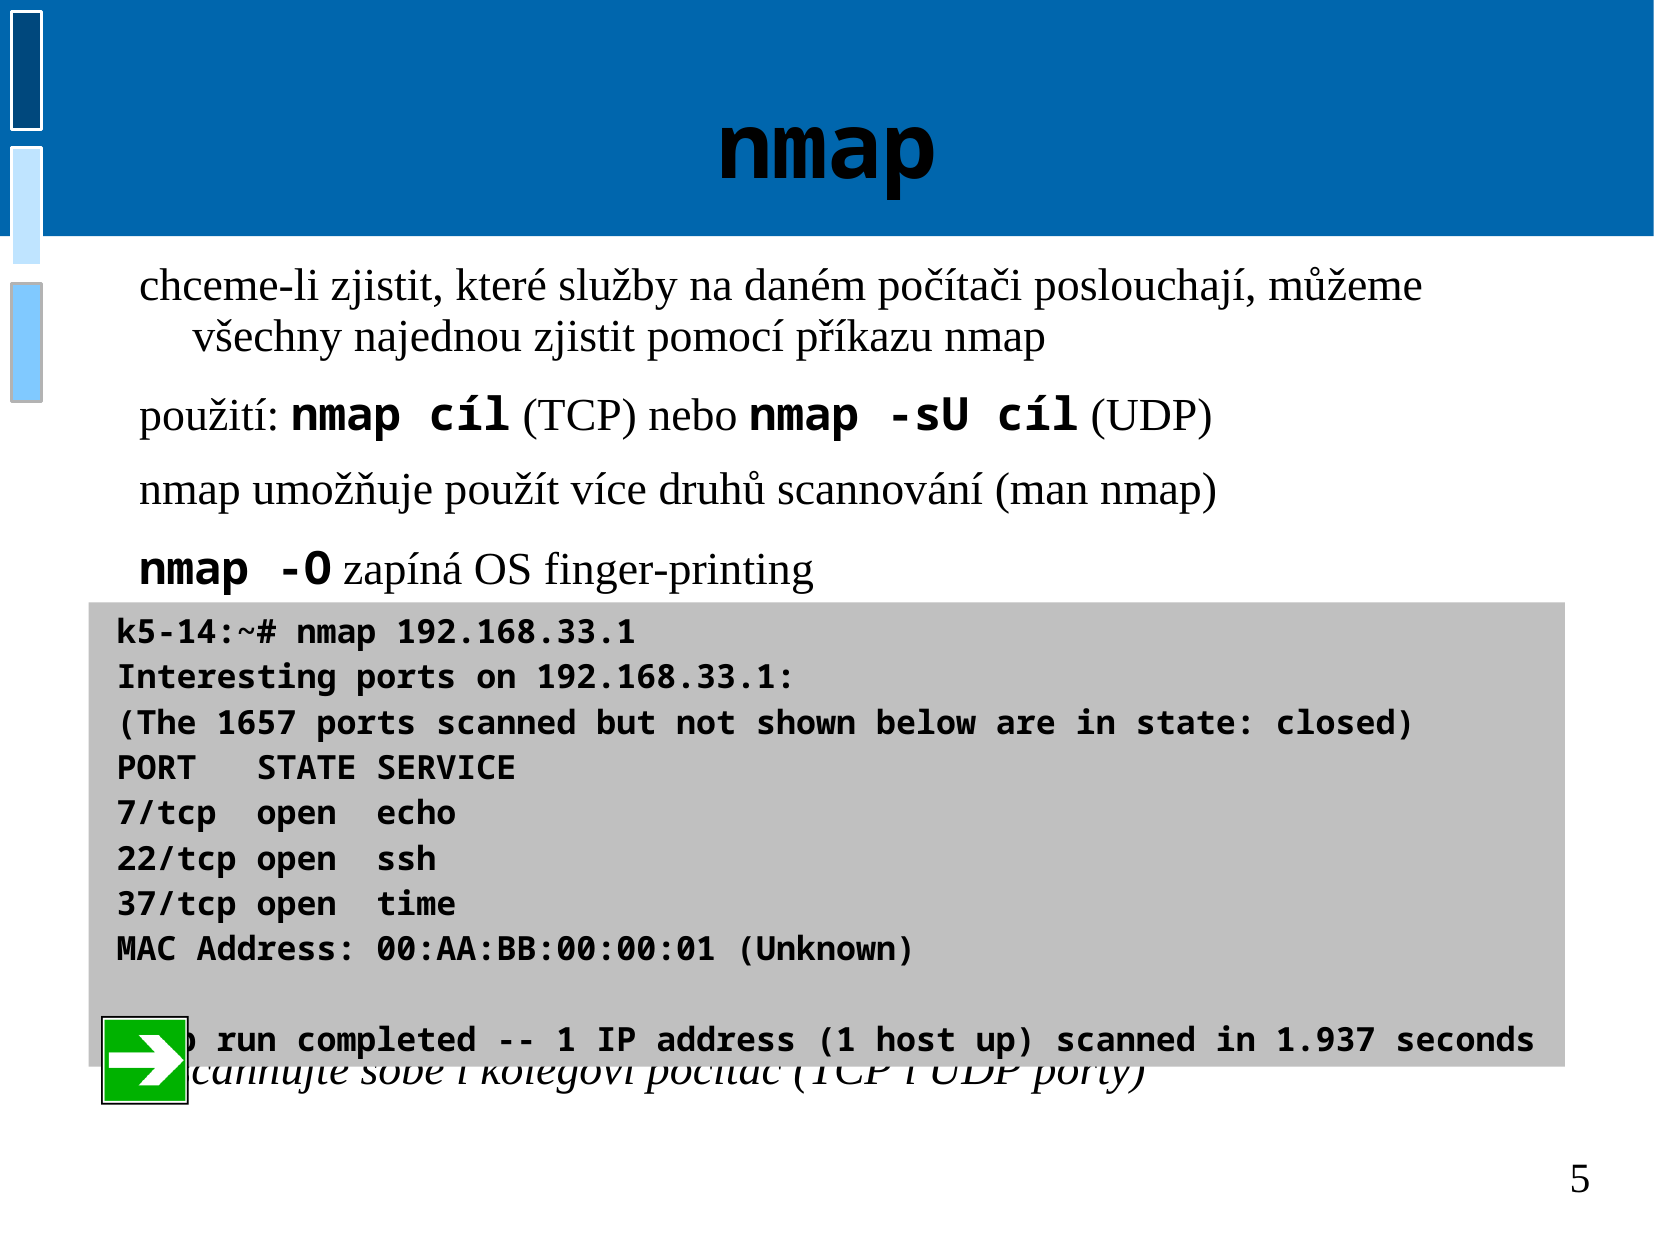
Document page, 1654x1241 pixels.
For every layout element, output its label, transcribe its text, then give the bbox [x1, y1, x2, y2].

title nmap [121, 49, 1534, 237]
list chceme-li zjistit, které služby na daném počítači poslouchají, můžeme všechny najednou zjistit pomocí příkazu nmap použití: nmap cíl (TCP) nebo nmap -sU cíl (UDP) nmap umožňuje použít více druhů scannování (man nmap) nmap -O zapíná OS finger-printing oscannujte sobě i kolegovi počítač (TCP i UDP porty) [121, 259, 1536, 602]
picture [94, 1009, 195, 1111]
list chceme-li zjistit, které služby na daném počítači poslouchají, můžeme všechny najednou zjistit pomocí příkazu nmap použití: nmap cíl (TCP) nebo nmap -sU cíl (UDP) nmap umožňuje použít více druhů scannování (man nmap) nmap -O zapíná OS finger-printing oscannujte sobě i kolegovi počítač (TCP i UDP porty) [121, 1067, 1536, 1133]
text_box k5-14:~# nmap 192.168.33.1 Interesting ports on 192.168.33.1: (The 1657 ports scanned but not shown below are in state: closed) PORT STATE SERVICE 7/tcp open echo 22/tcp open ssh 37/tcp open time MAC Address: 00:AA:BB:00:00:01 (Unknown) Nmap run completed -- 1 IP address (1 host up) scanned in 1.937 seconds [88, 602, 1565, 1012]
